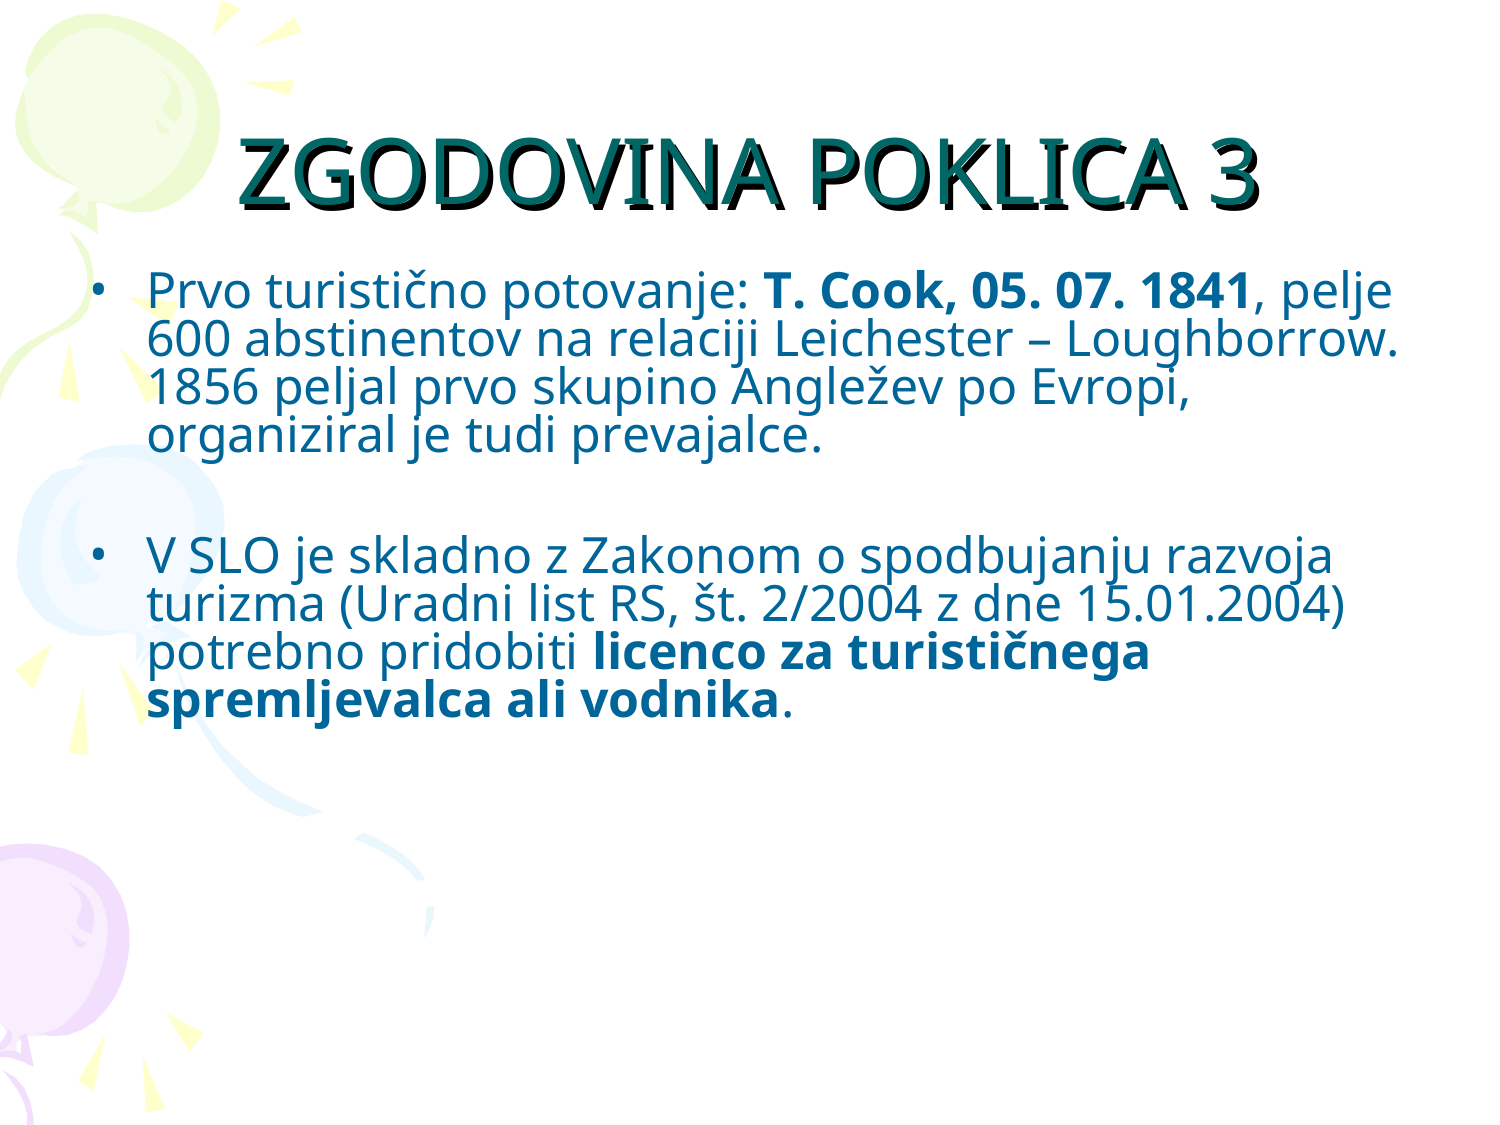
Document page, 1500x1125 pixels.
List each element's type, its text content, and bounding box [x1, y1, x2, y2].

list Prvo turistično potovanje: T. Cook, 05. 07. 1841, pelje 600 abstinentov na relaciji Leichester – Loughborrow. 1856 peljal prvo skupino Angležev po Evropi, organiziral je tudi prevajalce. V SLO je skladno z Zakonom o spodbujanju razvoja turizma (Uradni list RS, št. 2/2004 z dne 15.01.2004) potrebno pridobiti licenco za turističnega spremljevalca ali vodnika. [75, 262, 1426, 994]
title ZGODOVINA POKLICA 3 [72, 16, 1426, 233]
